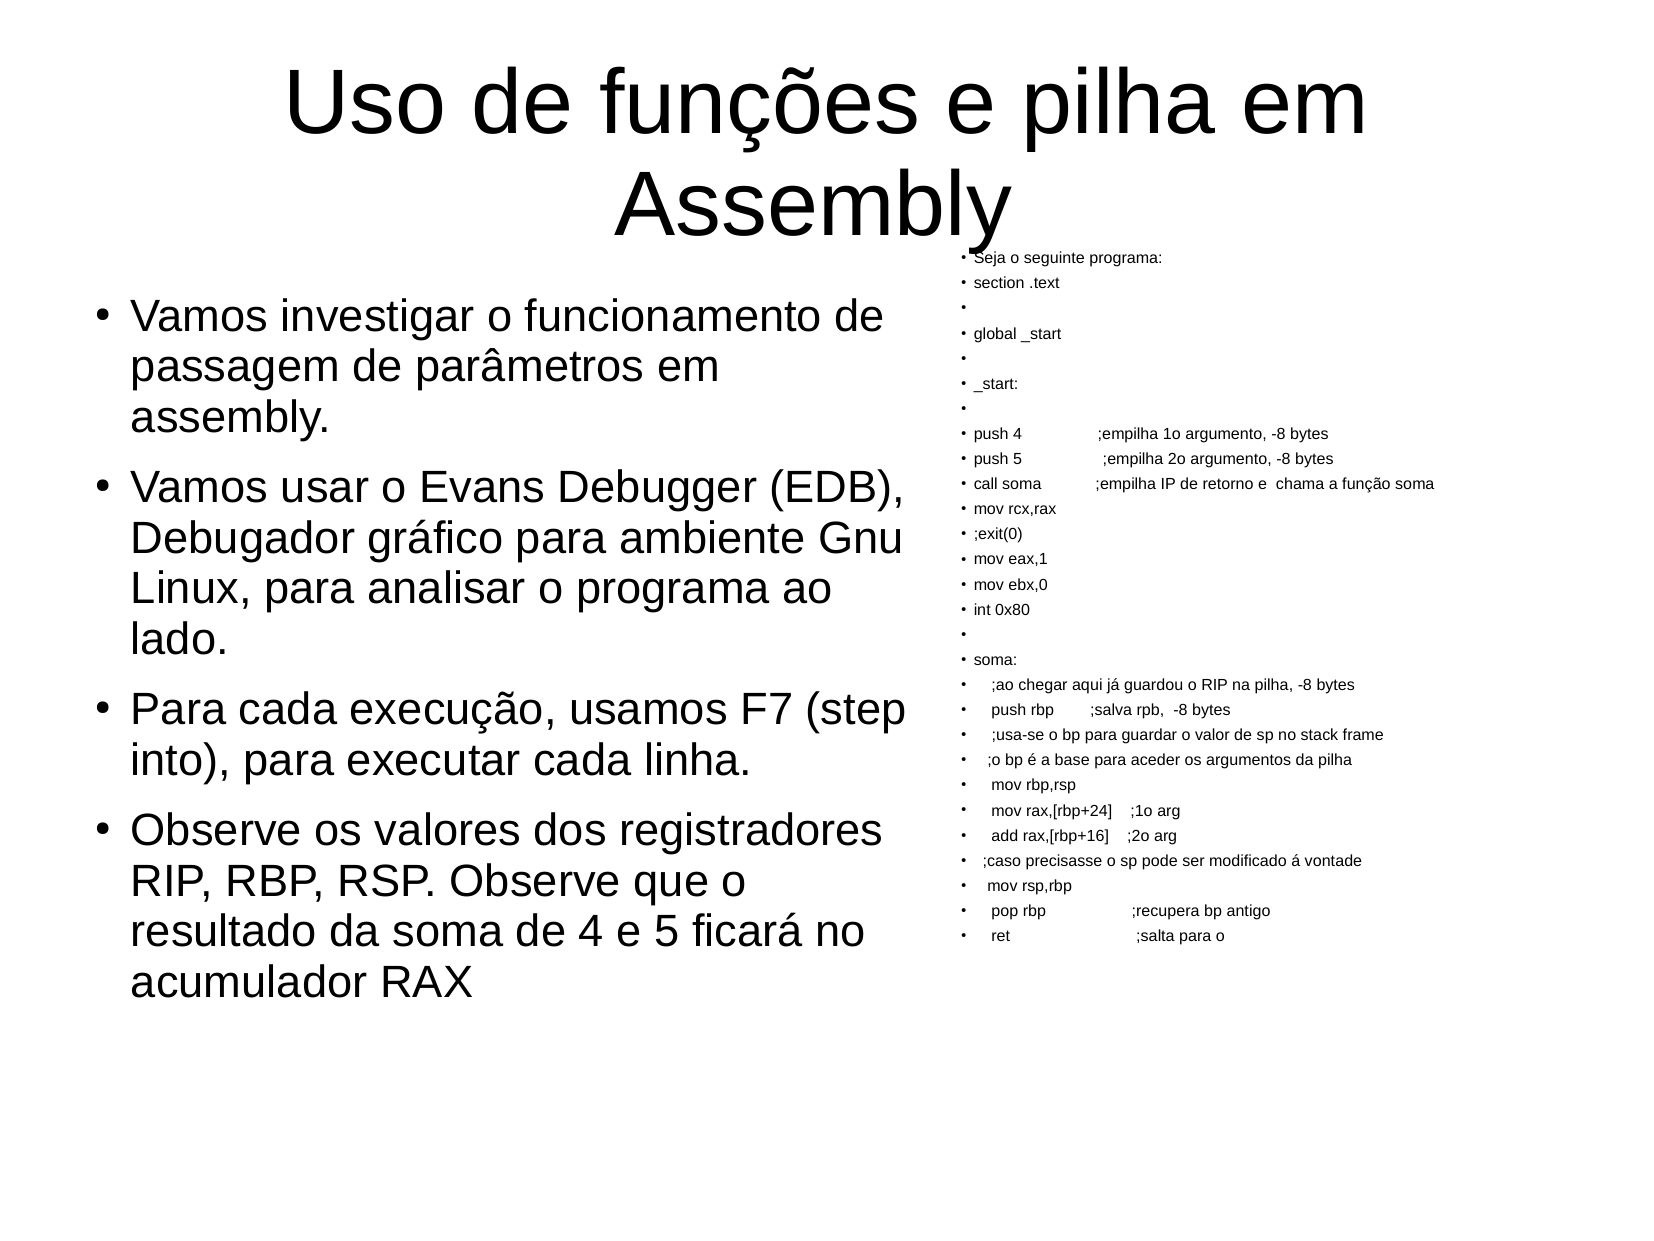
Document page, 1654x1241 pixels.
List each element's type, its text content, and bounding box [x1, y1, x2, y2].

list Seja o seguinte programa: section .text global _start _start: push 4 ;empilha 1o argumento, -8 bytes push 5 ;empilha 2o argumento, -8 bytes call soma ;empilha IP de retorno e chama a função soma mov rcx,rax ;exit(0) mov eax,1 mov ebx,0 int 0x80 soma: ;ao chegar aqui já guardou o RIP na pilha, -8 bytes push rbp ;salva rpb, -8 bytes ;usa-se o bp para guardar o valor de sp no stack frame ;o bp é a base para aceder os argumentos da pilha mov rbp,rsp mov rax,[rbp+24] ;1o arg add rax,[rbp+16] ;2o arg ;caso precisasse o sp pode ser modificado á vontade mov rsp,rbp pop rbp ;recupera bp antigo ret ;salta para o [956, 249, 1500, 969]
title Uso de funções e pilha em Assembly [82, 49, 1571, 257]
list Vamos investigar o funcionamento de passagem de parâmetros em assembly. Vamos usar o Evans Debugger (EDB), Debugador gráfico para ambiente Gnu Linux, para analisar o programa ao lado. Para cada execução, usamos F7 (step into), para executar cada linha. Observe os valores dos registradores RIP, RBP, RSP. Observe que o resultado da soma de 4 e 5 ficará no acumulador RAX [82, 290, 922, 1010]
